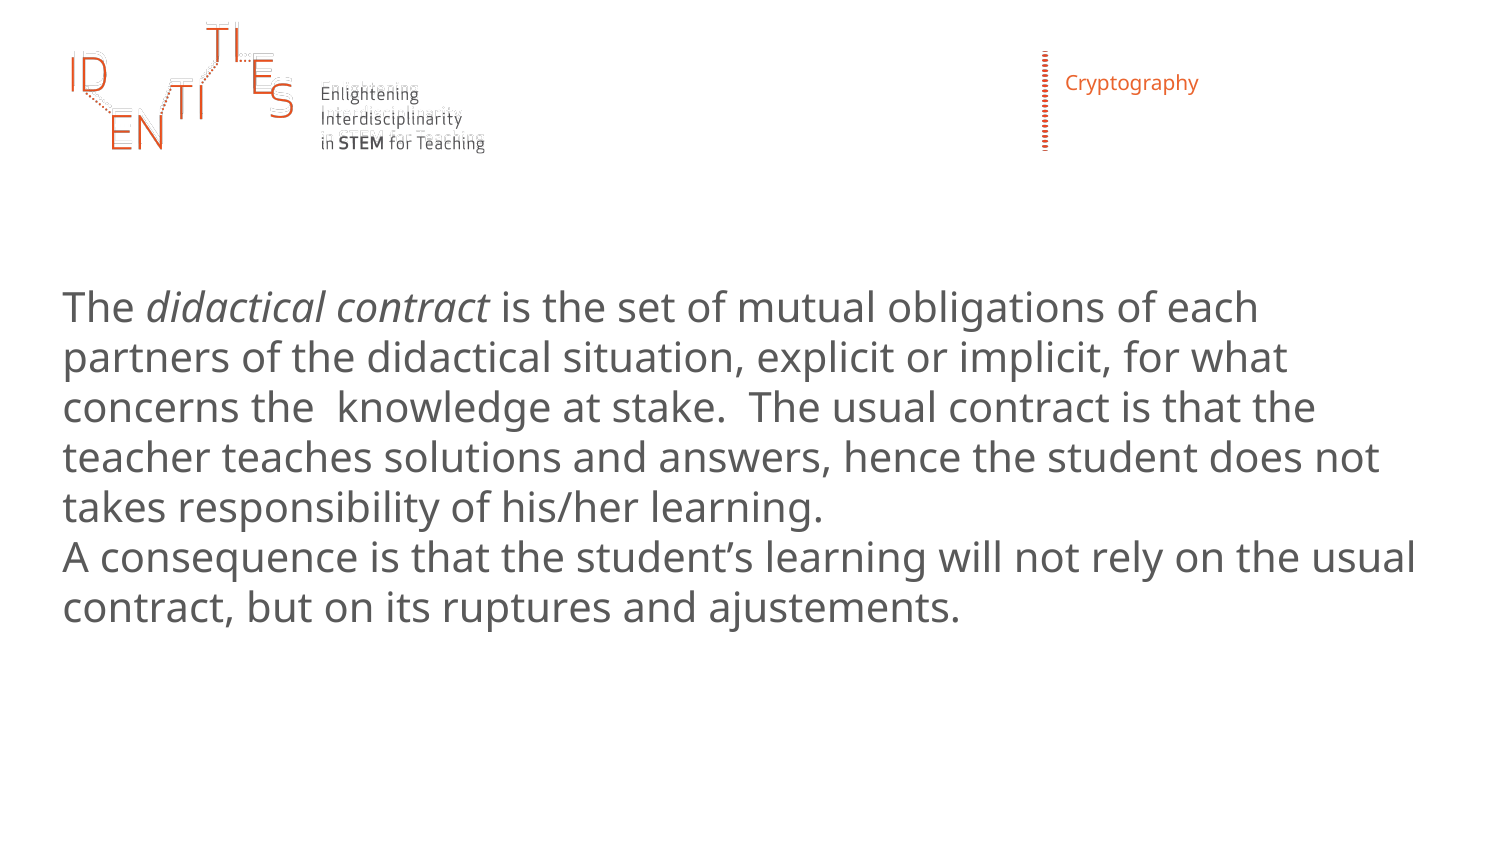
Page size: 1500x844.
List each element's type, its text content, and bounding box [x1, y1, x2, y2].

picture [1042, 51, 1051, 151]
text_box Cryptography [1050, 61, 1472, 168]
text_box The didactical contract is the set of mutual obligations of each partners of the didactical situation, explicit or implicit, for what concerns the knowledge at stake. The usual contract is that the teacher teaches solutions and answers, hence the student does not takes responsibility of his/her learning. A consequence is that the student’s learning will not rely on the usual contract, but on its ruptures and ajustements. [47, 223, 1443, 835]
picture [71, 18, 485, 157]
